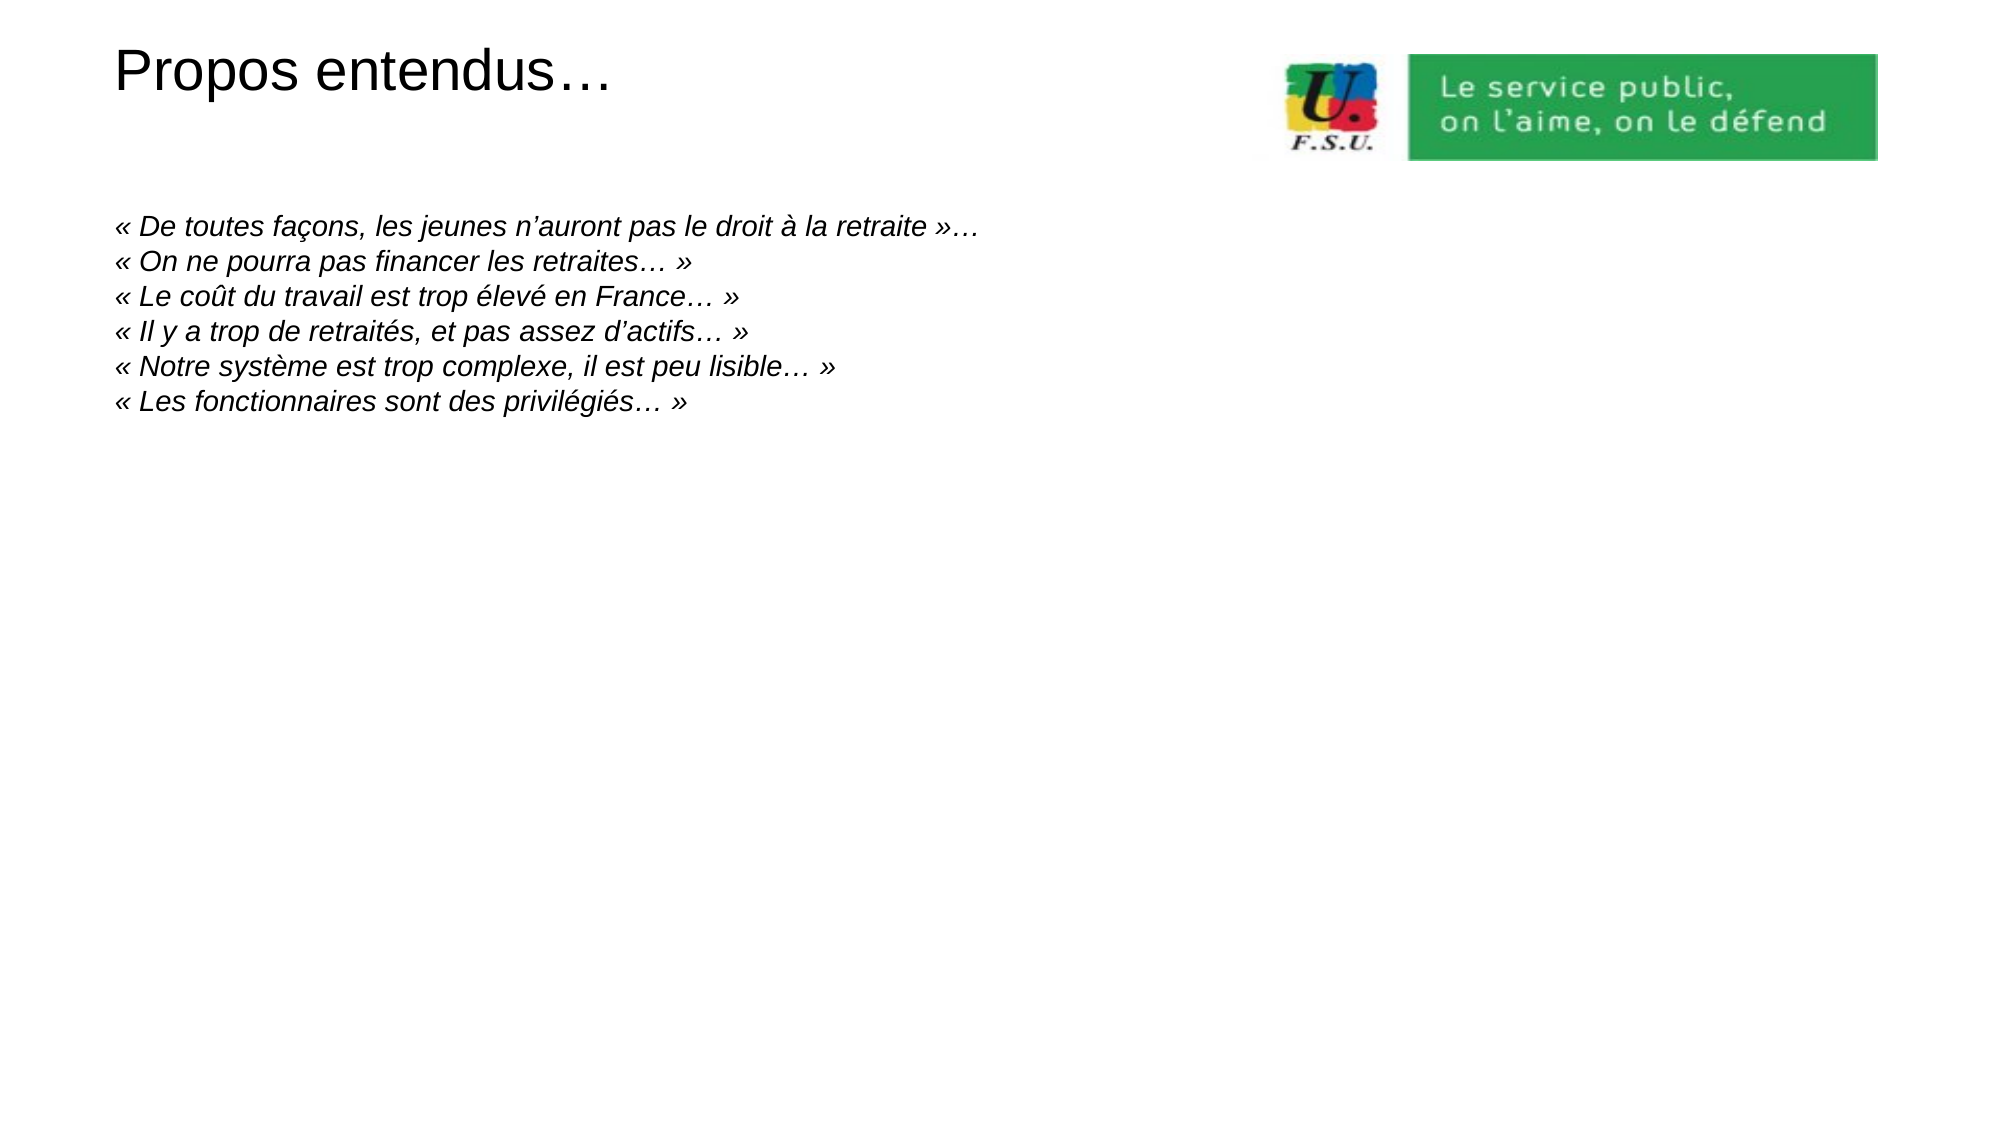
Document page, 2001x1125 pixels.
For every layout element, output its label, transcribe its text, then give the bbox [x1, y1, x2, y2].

list « De toutes façons, les jeunes n’auront pas le droit à la retraite »… « On ne pourra pas financer les retraites… » « Le coût du travail est trop élevé en France… » « Il y a trop de retraités, et pas assez d’actifs… » « Notre système est trop complexe, il est peu lisible… » « Les fonctionnaires sont des privilégiés… » [99, 200, 1900, 1010]
picture [1252, 54, 1878, 161]
title Propos entendus… [99, 24, 1284, 188]
